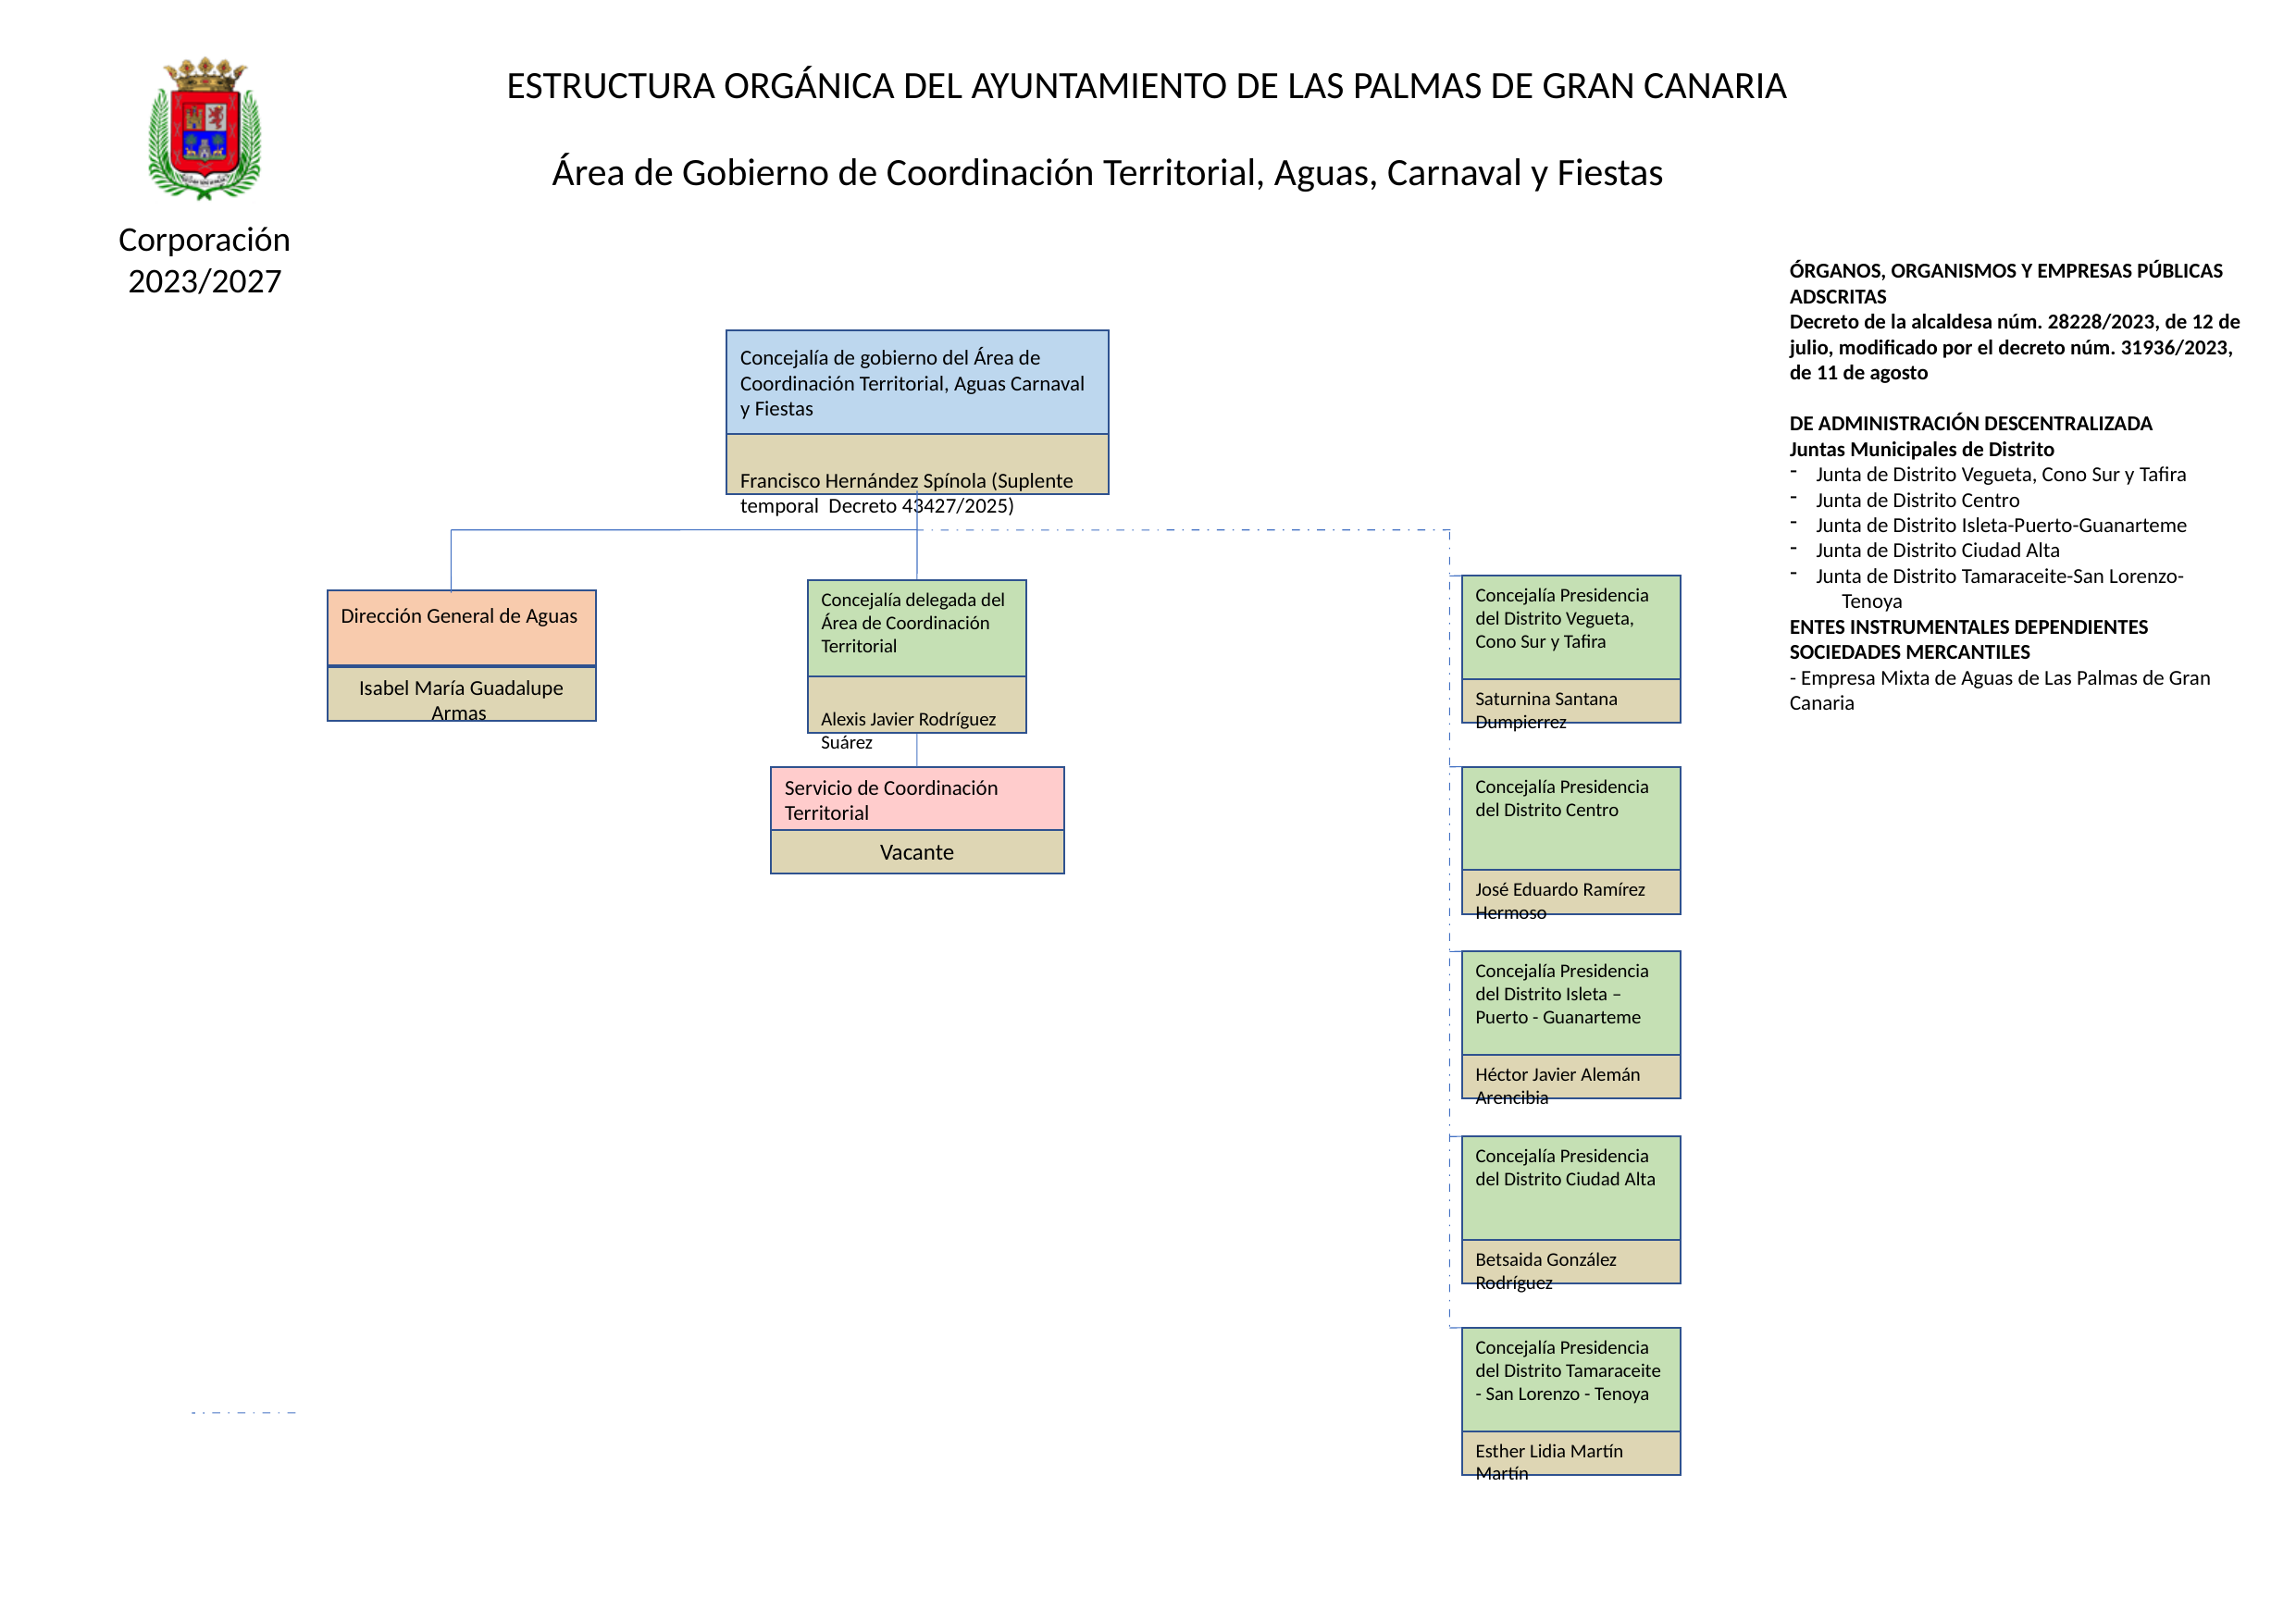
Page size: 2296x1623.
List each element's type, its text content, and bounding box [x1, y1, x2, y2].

text_box Héctor Javier Alemán Arencibia [1462, 1055, 1681, 1098]
picture [146, 53, 263, 204]
text_box Concejalía Presidencia del Distrito Ciudad Alta [1462, 1136, 1681, 1240]
text_box Concejalía de gobierno del Área de Coordinación Territorial, Aguas Carnaval y Fiestas [726, 330, 1109, 434]
text_box Alexis Javier Rodríguez Suárez [808, 676, 1026, 733]
text_box Vacante [771, 830, 1064, 873]
text_box Servicio de Coordinación Territorial [771, 767, 1064, 830]
text_box Francisco Hernández Spínola (Suplente temporal Decreto 43427/2025) [726, 434, 1109, 494]
text_box Concejalía Presidencia del Distrito Centro [1462, 767, 1681, 870]
text_box Concejalía Presidencia del Distrito Vegueta, Cono Sur y Tafira [1462, 576, 1681, 679]
text_box Área de Gobierno de Coordinación Territorial, Aguas, Carnaval y Fiestas [539, 140, 1679, 201]
text_box Dirección General de Aguas [328, 590, 596, 665]
text_box Corporación 2023/2027 [82, 209, 328, 306]
text_box Concejalía Presidencia del Distrito Isleta – Puerto - Guanarteme [1462, 951, 1681, 1055]
text_box Saturnina Santana Dumpierrez [1462, 679, 1681, 723]
text_box ESTRUCTURA ORGÁNICA DEL AYUNTAMIENTO DE LAS PALMAS DE GRAN CANARIA [493, 53, 1802, 113]
text_box Concejalía delegada del Área de Coordinación Territorial [808, 580, 1026, 676]
text_box Esther Lidia Martín Martín [1462, 1431, 1681, 1475]
text_box Concejalía Presidencia del Distrito Tamaraceite - San Lorenzo - Tenoya [1462, 1328, 1681, 1431]
text_box Betsaida González Rodríguez [1462, 1240, 1681, 1283]
text_box ÓRGANOS, ORGANISMOS Y EMPRESAS PÚBLICAS ADSCRITAS Decreto de la alcaldesa núm. 28228/2023, de 12 de julio, modificado por el decreto núm. 31936/2023, de 11 de agosto DE ADMINISTRACIÓN DESCENTRALIZADA Juntas Municipales de Distrito Junta de Distrito Vegueta, Cono Sur y Tafira Junta de Distrito Centro Junta de Distrito Isleta-Puerto-Guanarteme Junta de Distrito Ciudad Alta Junta de Distrito Tamaraceite-San Lorenzo-Tenoya ENTES INSTRUMENTALES DEPENDIENTES SOCIEDADES MERCANTILES - Empresa Mixta de Aguas de Las Palmas de Gran Canaria [1776, 250, 2255, 773]
text_box José Eduardo Ramírez Hermoso [1462, 870, 1681, 914]
text_box Isabel María Guadalupe Armas [328, 667, 596, 721]
